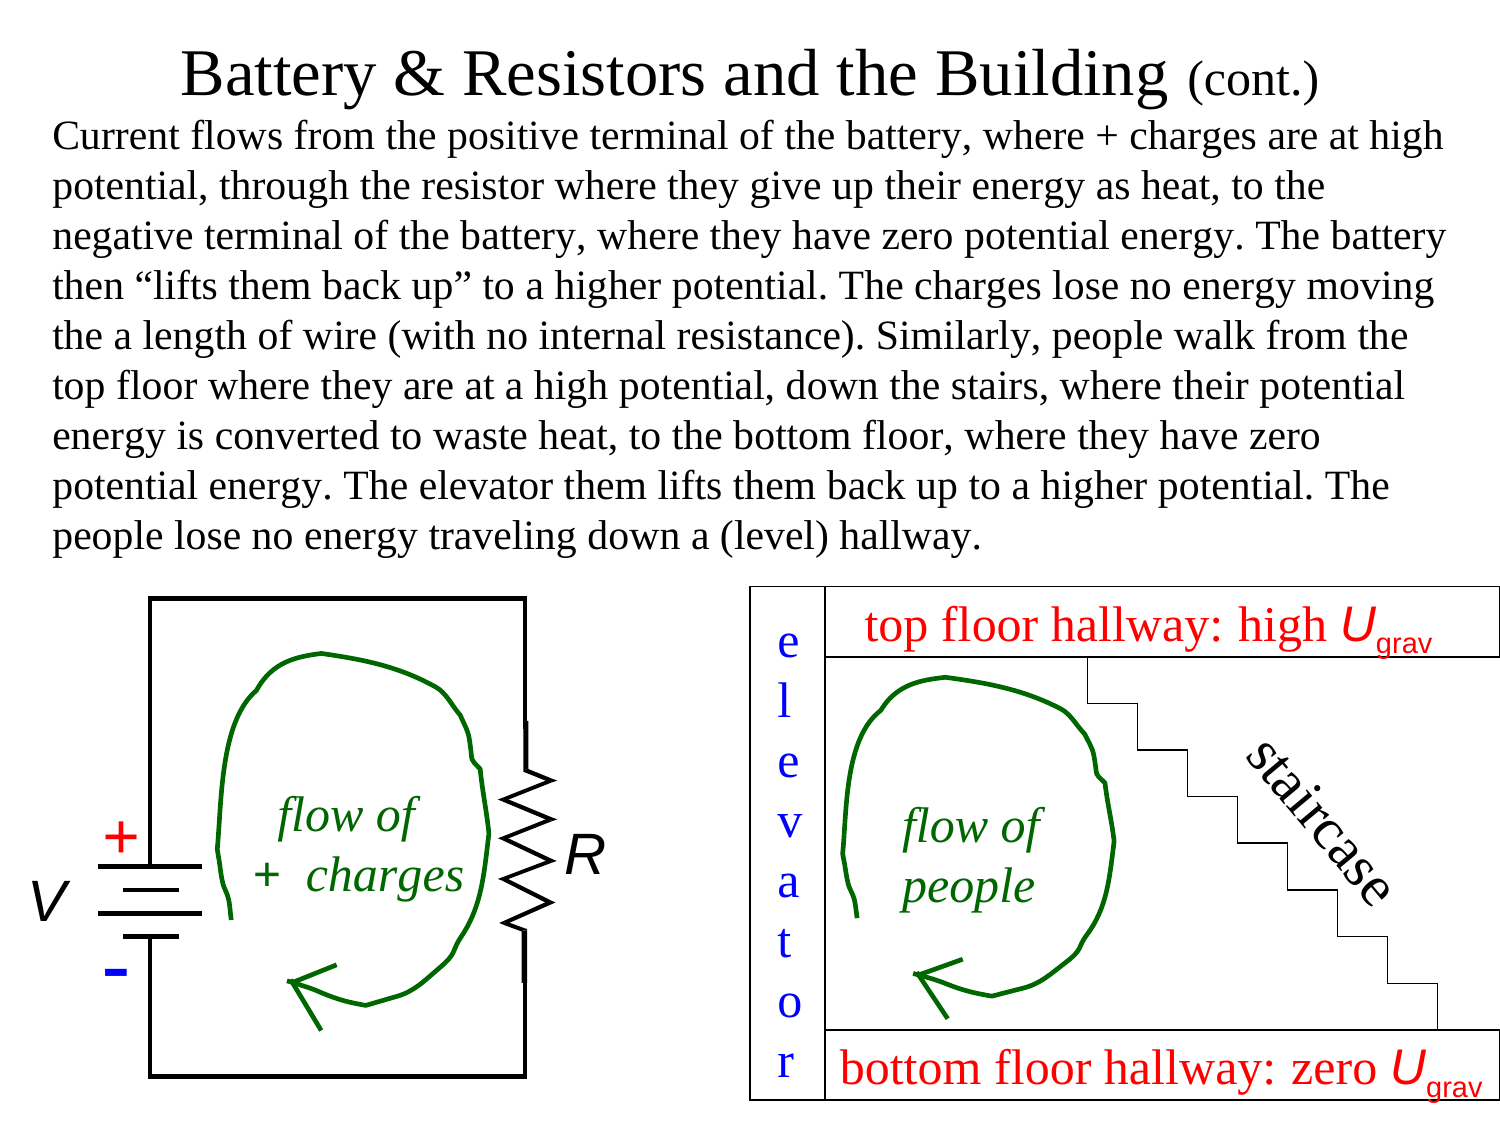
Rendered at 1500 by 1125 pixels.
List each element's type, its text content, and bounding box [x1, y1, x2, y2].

text_box flow of + charges [237, 773, 486, 909]
text_box V [12, 854, 138, 941]
text_box - [87, 901, 138, 1017]
text_box bottom floor hallway: zero Ugrav [824, 1018, 1500, 1111]
text_box elevator [762, 599, 813, 1096]
text_box R [549, 808, 676, 894]
picture [497, 720, 558, 983]
text_box staircase [1219, 702, 1495, 1008]
text_box top floor hallway: high Ugrav [849, 575, 1500, 668]
title Battery & Resistors and the Building (cont.) [112, 12, 1388, 126]
text_box flow of + charges [479, 773, 513, 909]
text_box [750, 586, 849, 1101]
text_box flow of people [887, 784, 1163, 921]
text_box + [87, 784, 138, 881]
text_box Current flows from the positive terminal of the battery, where + charges are at high potential, through the resistor where they give up their energy as heat, to the negative terminal of the battery, where they have zero potential energy. The battery then “lifts them back up” to a higher potential. The charges lose no energy moving the a length of wire (with no internal resistance). Similarly, people walk from the top floor where they are at a high potential, down the stairs, where their potential energy is converted to waste heat, to the bottom floor, where they have zero potential energy. The elevator them lifts them back up to a higher potential. The people lose no energy traveling down a (level) hallway. [37, 99, 1476, 566]
